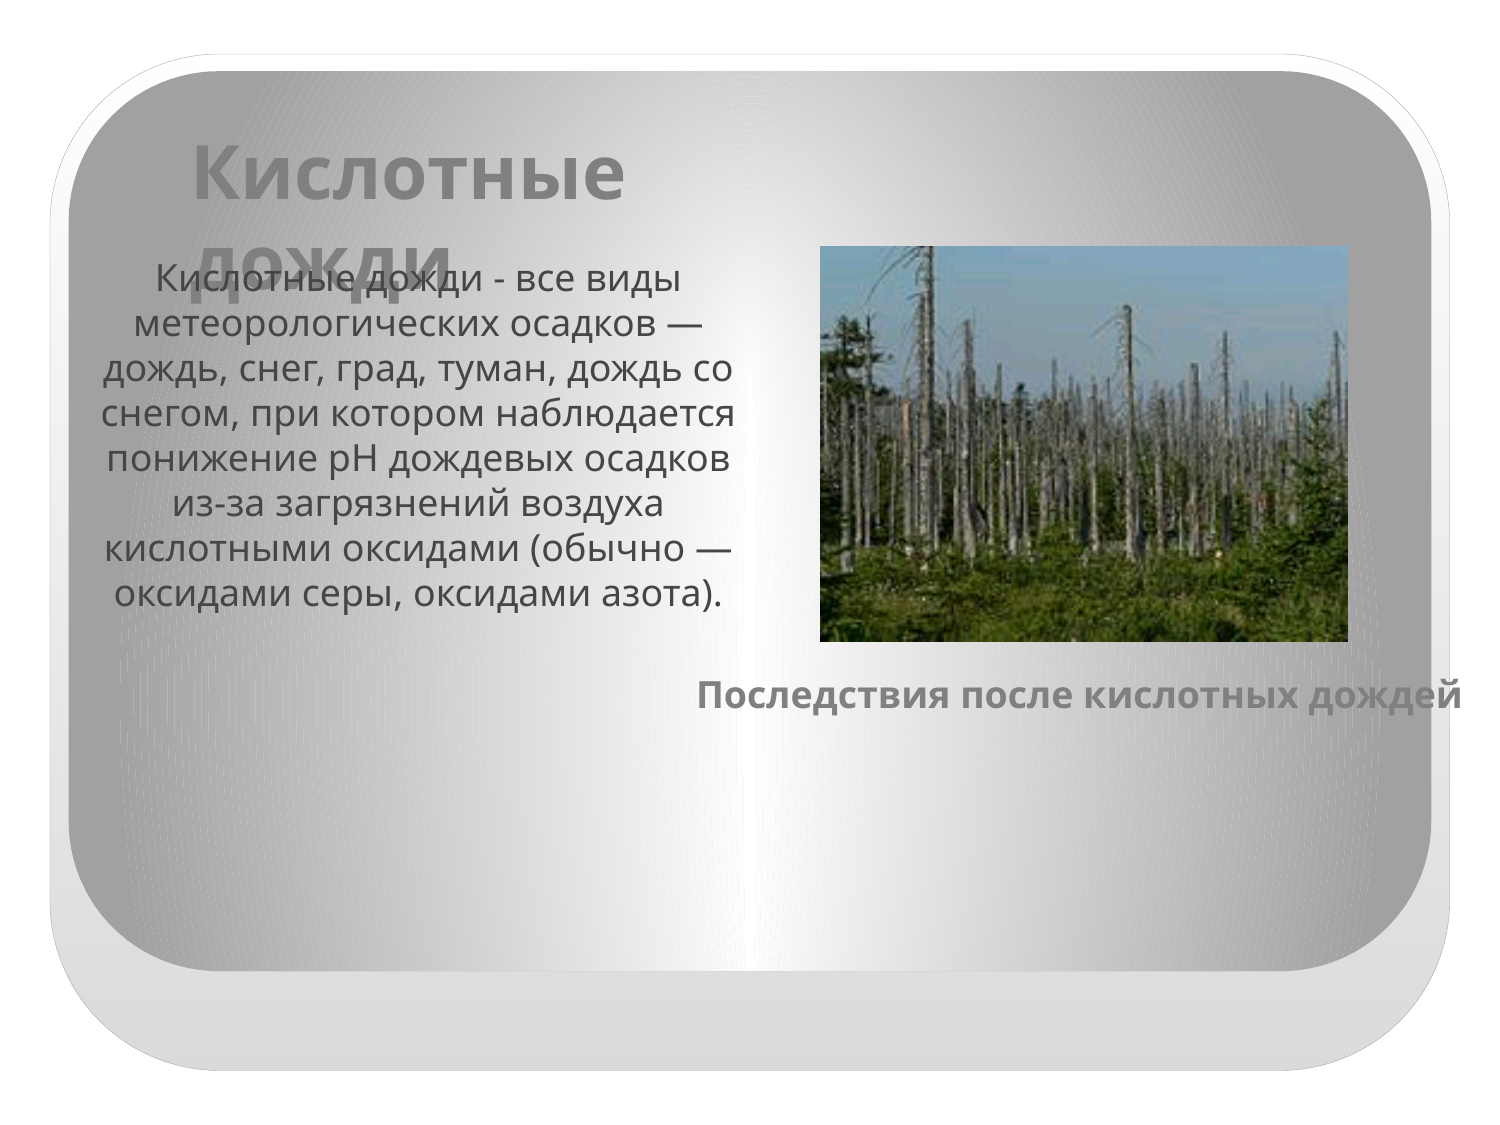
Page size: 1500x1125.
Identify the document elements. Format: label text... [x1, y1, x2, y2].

text_box Последствия после кислотных дождей [644, 656, 1500, 821]
list Кислотные дожди - все виды метеорологических осадков — дождь, снег, град, туман, дождь со снегом, при котором наблюдается понижение pH дождевых осадков из-за загрязнений воздуха кислотными оксидами (обычно — оксидами серы, оксидами азота). [70, 246, 767, 951]
picture [820, 246, 1348, 642]
title Кислотные дожди [175, 117, 715, 246]
